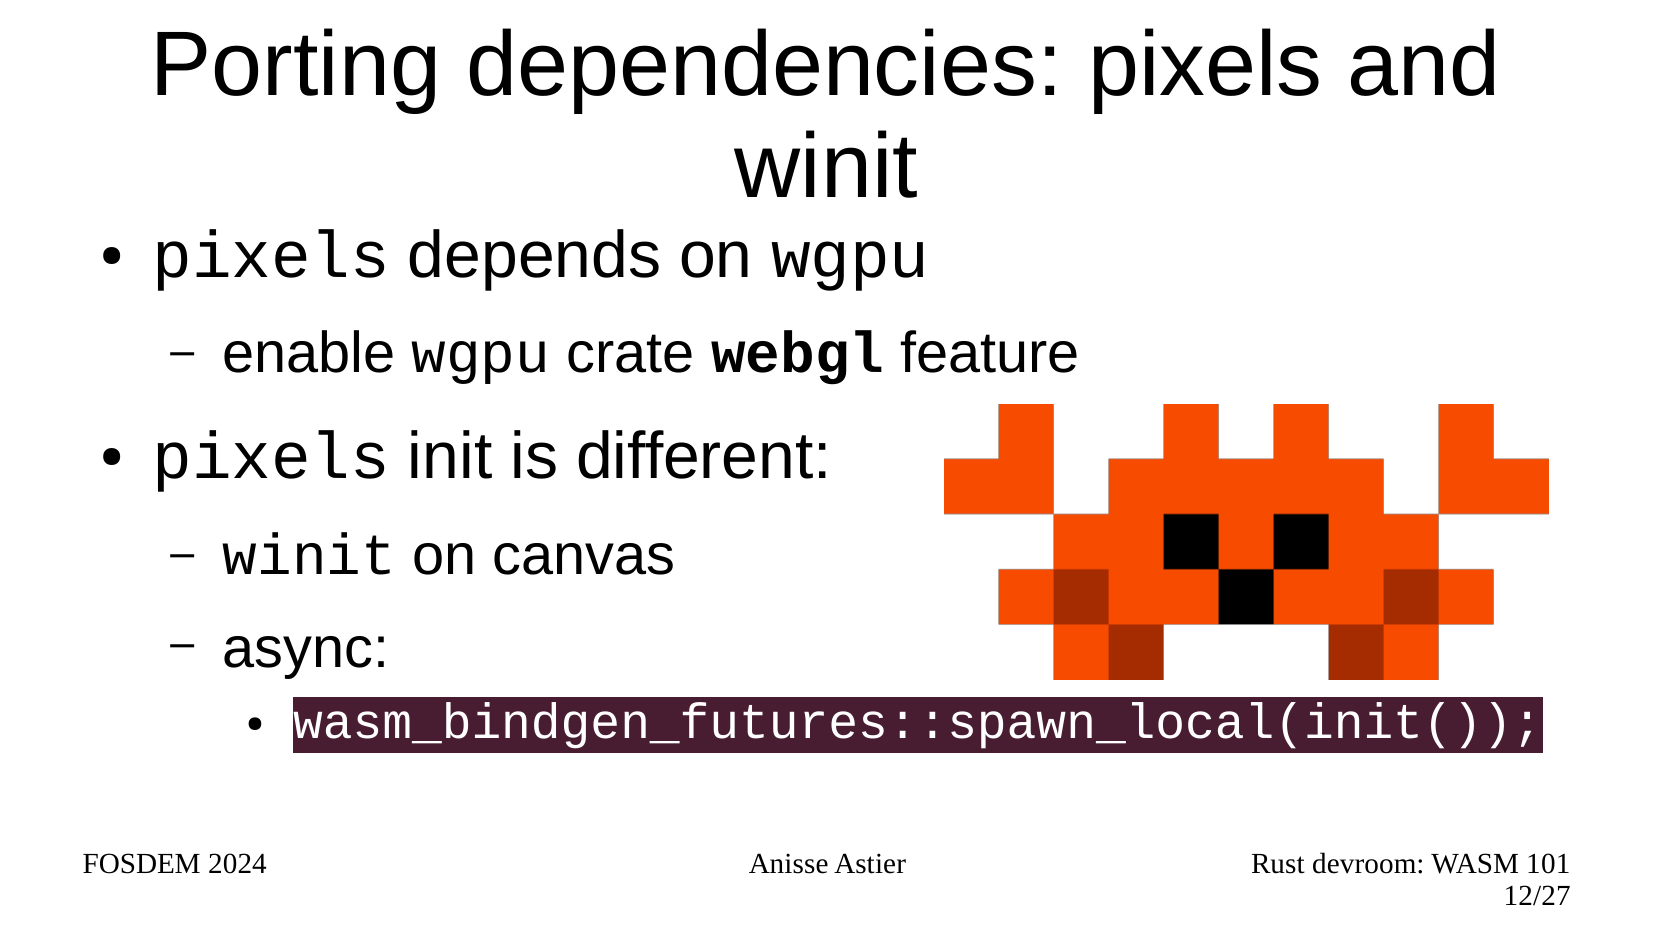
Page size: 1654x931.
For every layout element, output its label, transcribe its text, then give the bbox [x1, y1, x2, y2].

picture [944, 404, 1549, 680]
list pixels depends on wgpu enable wgpu crate webgl feature pixels init is different: winit on canvas async: wasm_bindgen_futures::spawn_local(init()); [82, 217, 1571, 758]
title Porting dependencies: pixels and winit [82, 12, 1571, 217]
